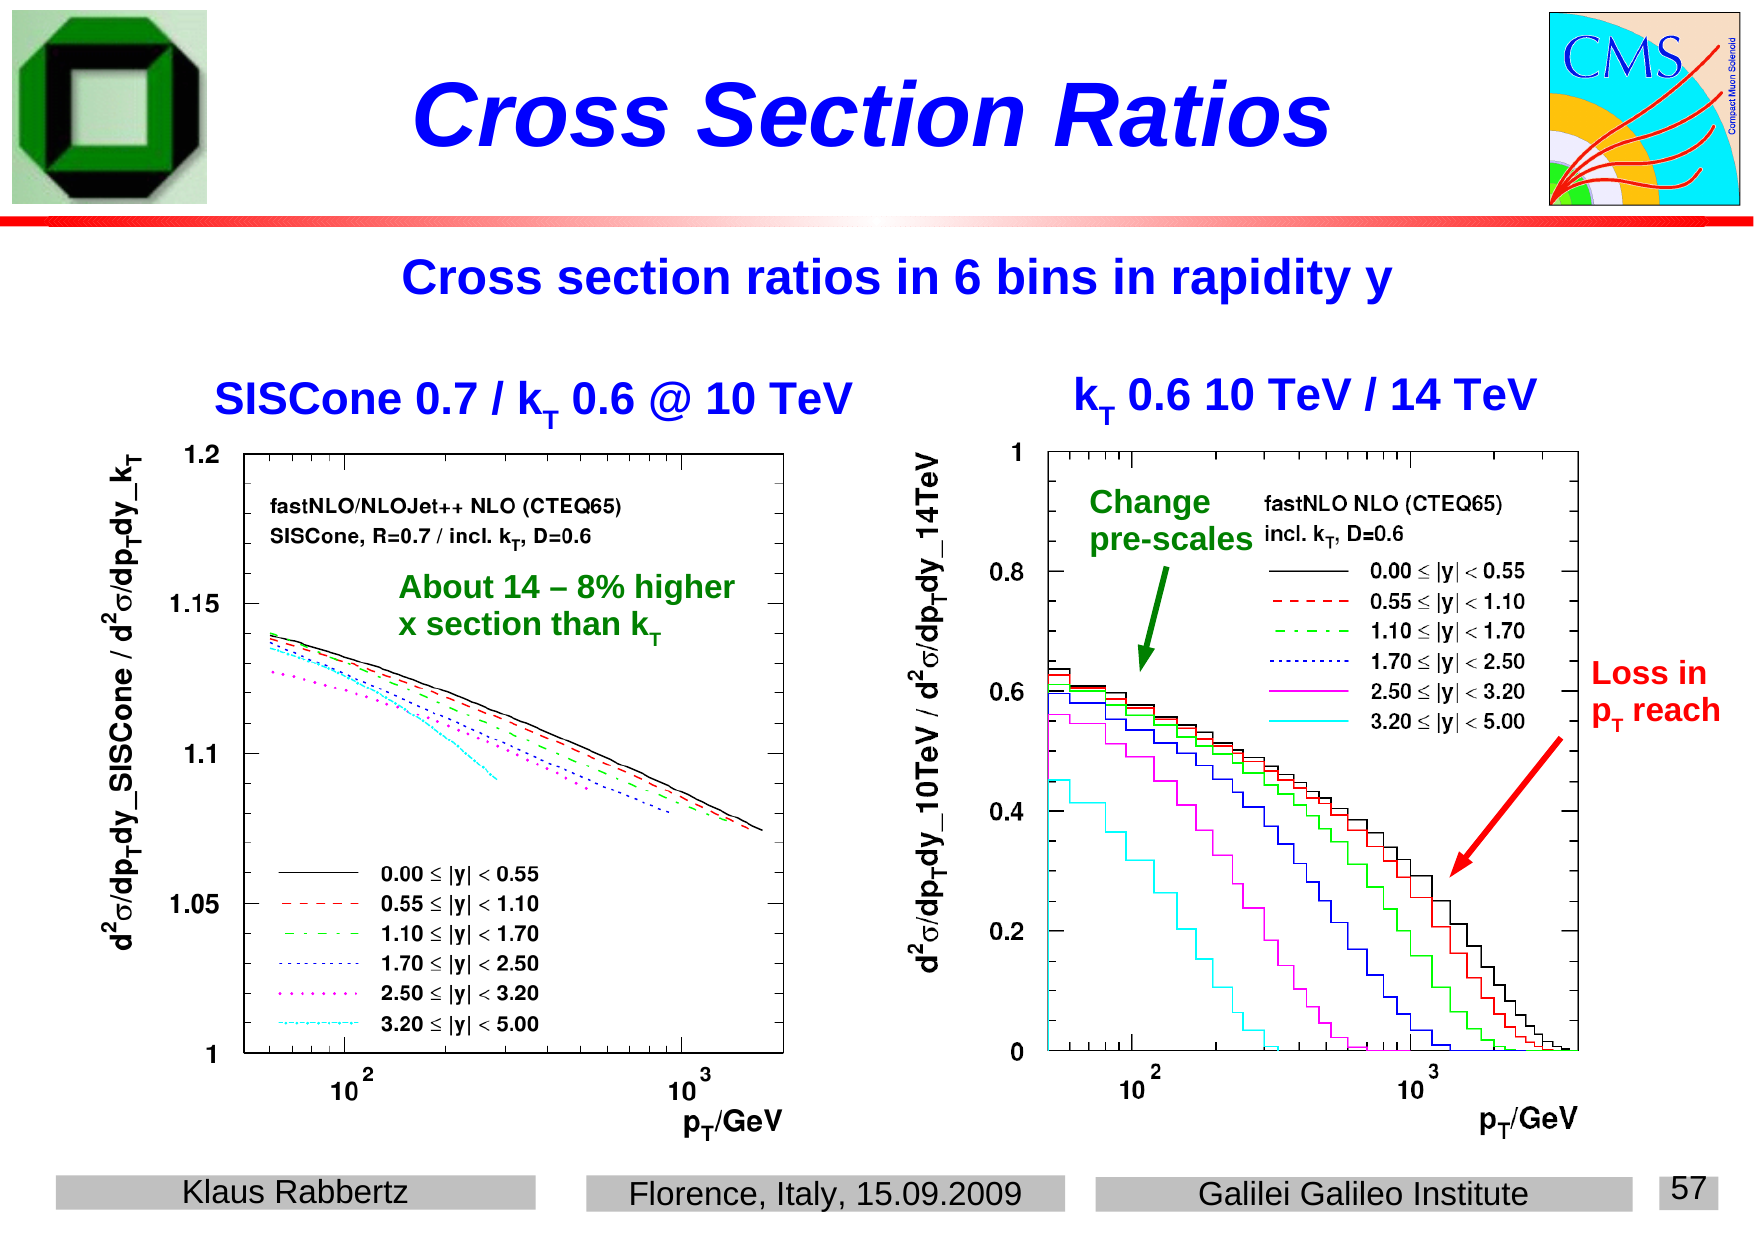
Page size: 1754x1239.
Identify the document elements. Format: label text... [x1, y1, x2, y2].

text_box kT 0.6 10 TeV / 14 TeV [1061, 363, 1550, 430]
picture [94, 432, 800, 1150]
text_box About 14 – 8% higher x section than kT [386, 562, 747, 659]
text_box SISCone 0.7 / kT 0.6 @ 10 TeV [202, 367, 865, 443]
picture [904, 430, 1608, 1144]
text_box Cross section ratios in 6 bins in rapidity y [389, 243, 1405, 313]
picture [1548, 11, 1741, 206]
text_box Loss in pT reach [1579, 648, 1734, 746]
picture [12, 10, 207, 204]
text_box Change pre-scales [1077, 477, 1266, 566]
title Cross Section Ratios [220, 16, 1525, 213]
